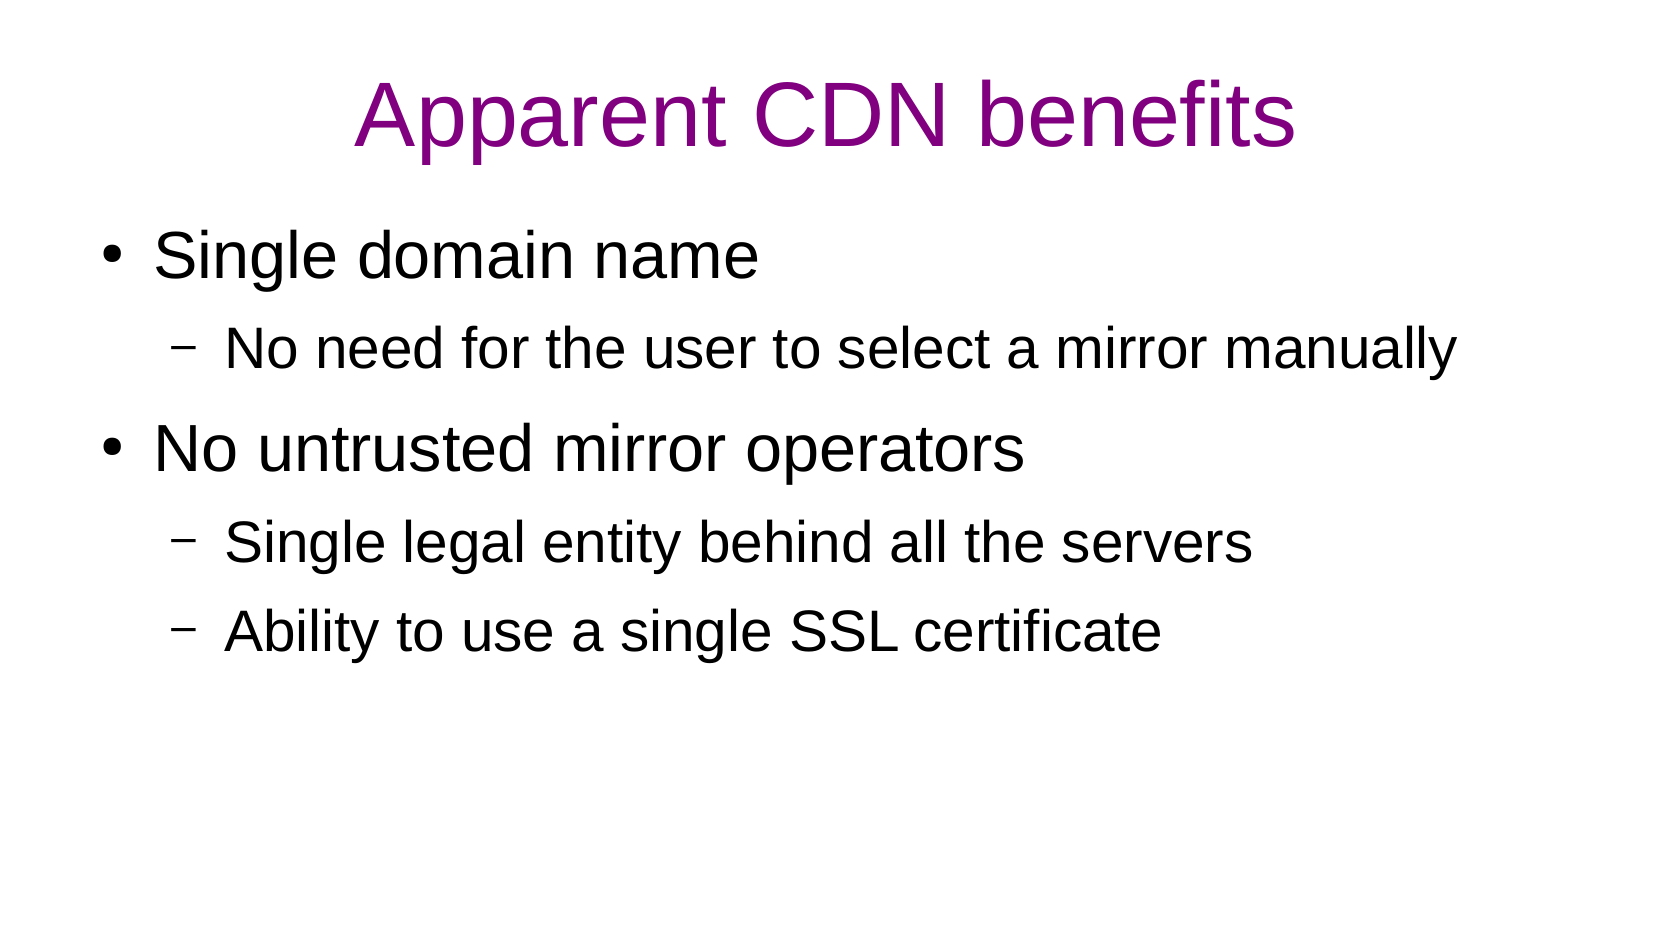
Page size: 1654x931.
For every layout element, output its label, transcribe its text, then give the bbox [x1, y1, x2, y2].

list Single domain name No need for the user to select a mirror manually No untrusted mirror operators Single legal entity behind all the servers Ability to use a single SSL certificate [82, 217, 1571, 757]
title Apparent CDN benefits [82, 37, 1571, 193]
